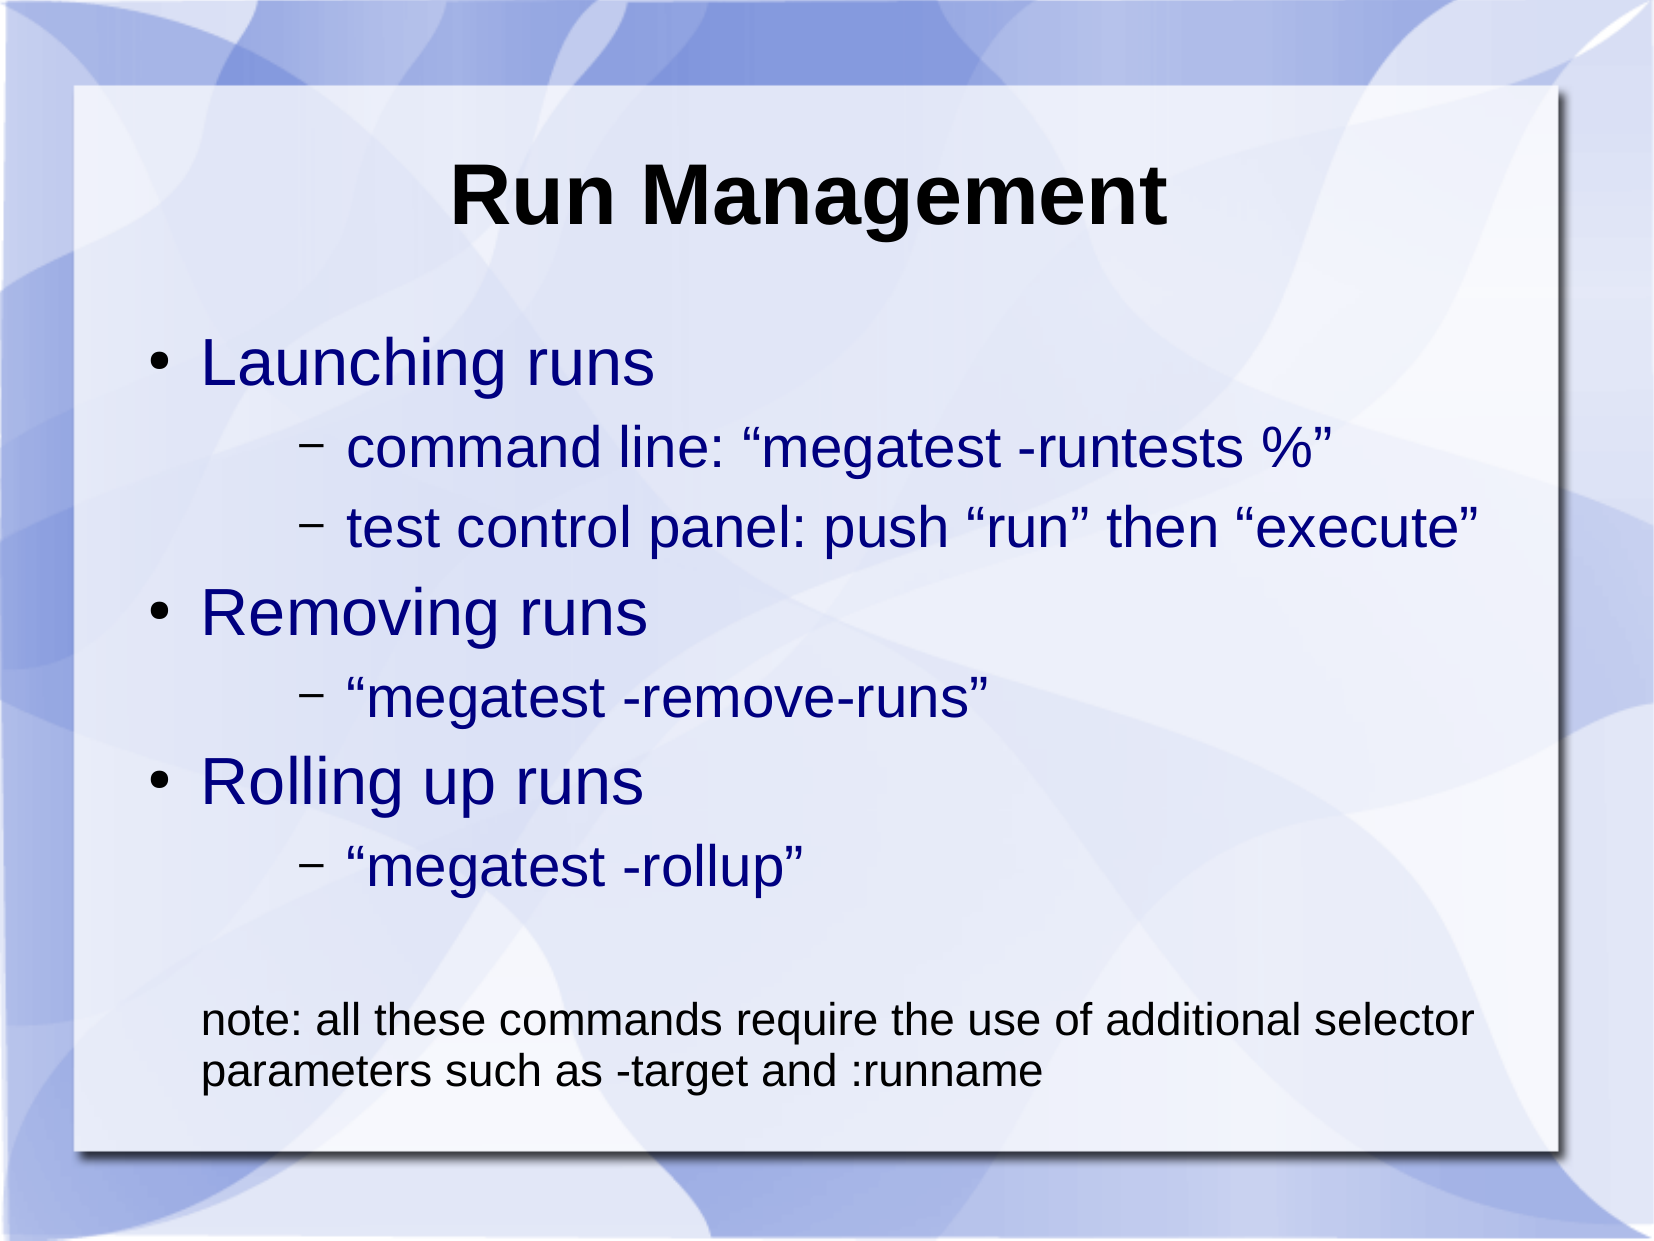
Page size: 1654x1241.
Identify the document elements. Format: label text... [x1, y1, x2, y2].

picture [0, 0, 1654, 1241]
list Launching runs command line: “megatest -runtests %” test control panel: push “run” then “execute” Removing runs “megatest -remove-runs” Rolling up runs “megatest -rollup” note: all these commands require the use of additional selector parameters such as -target and :runname [129, 324, 1489, 1096]
title Run Management [82, 90, 1536, 298]
